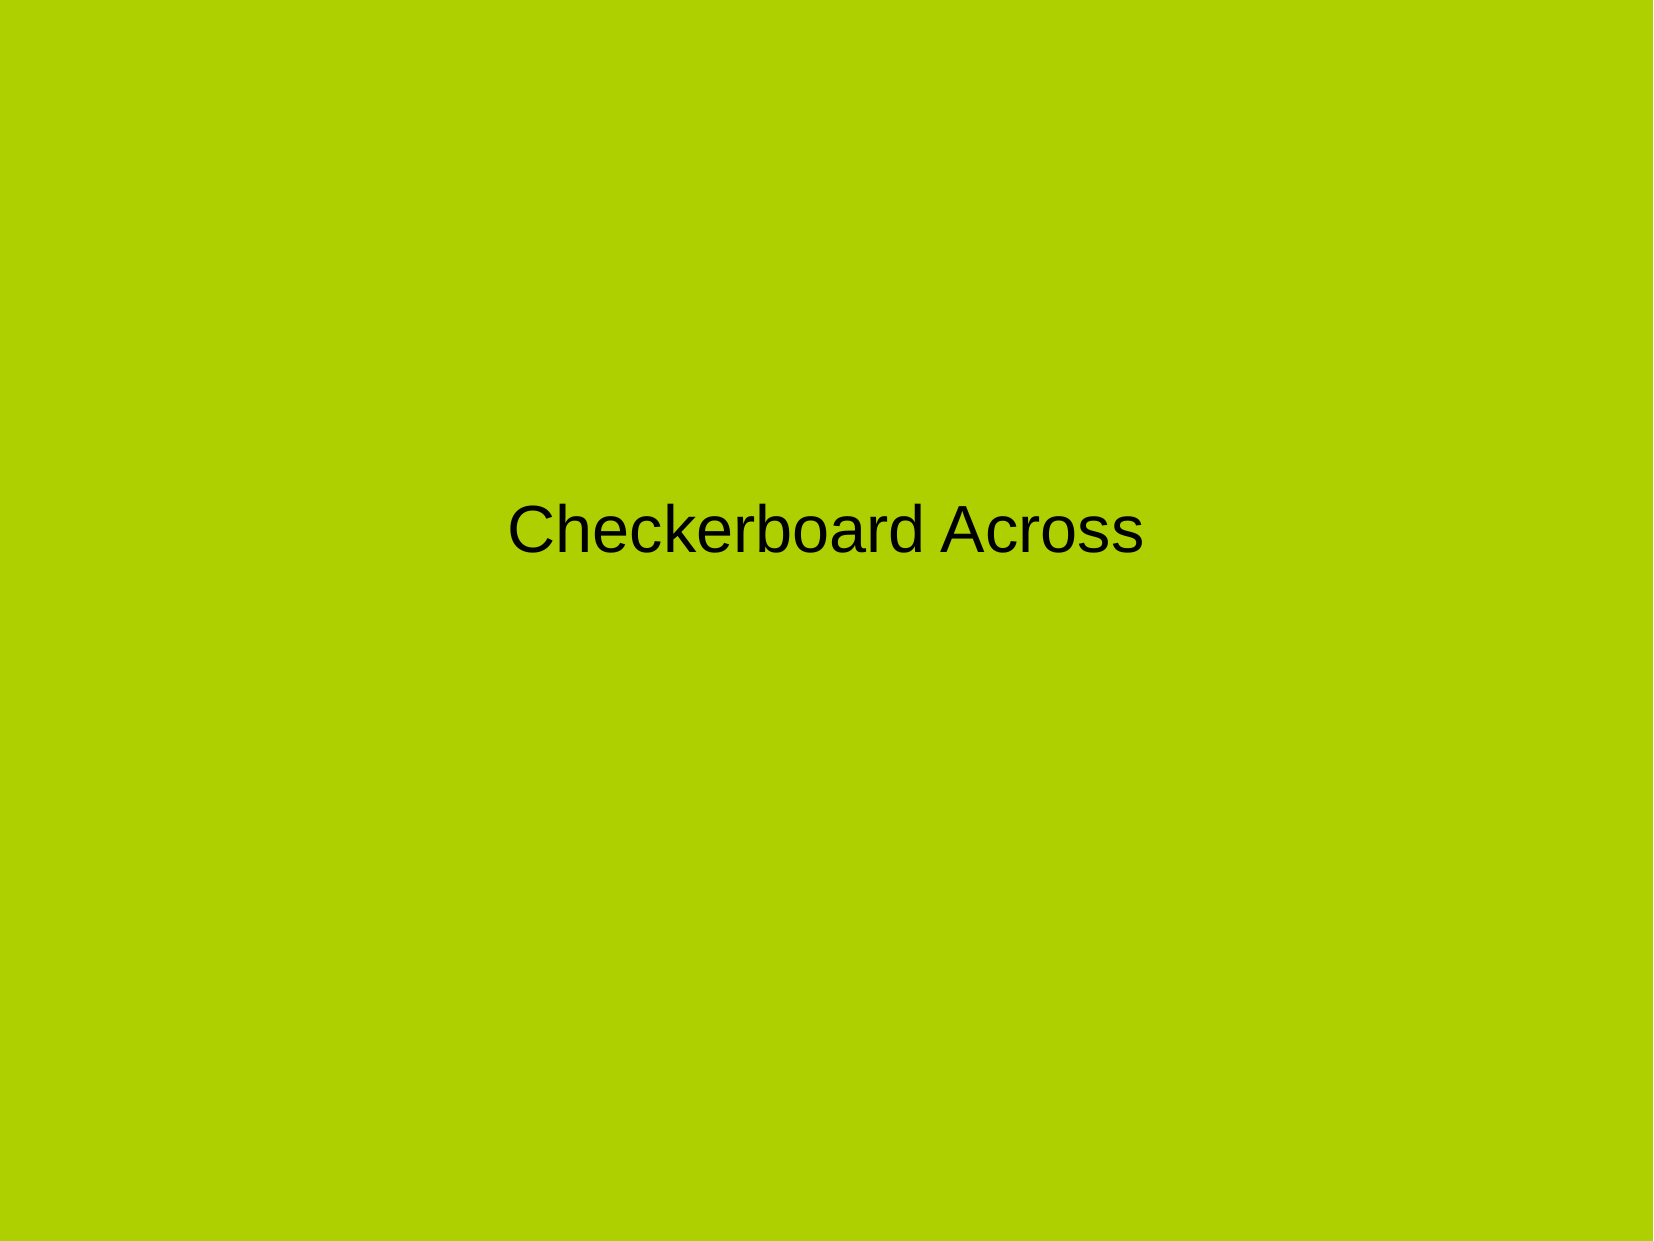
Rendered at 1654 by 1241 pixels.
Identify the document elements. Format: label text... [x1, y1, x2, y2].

subtitle Checkerboard Across [82, 49, 1571, 1010]
